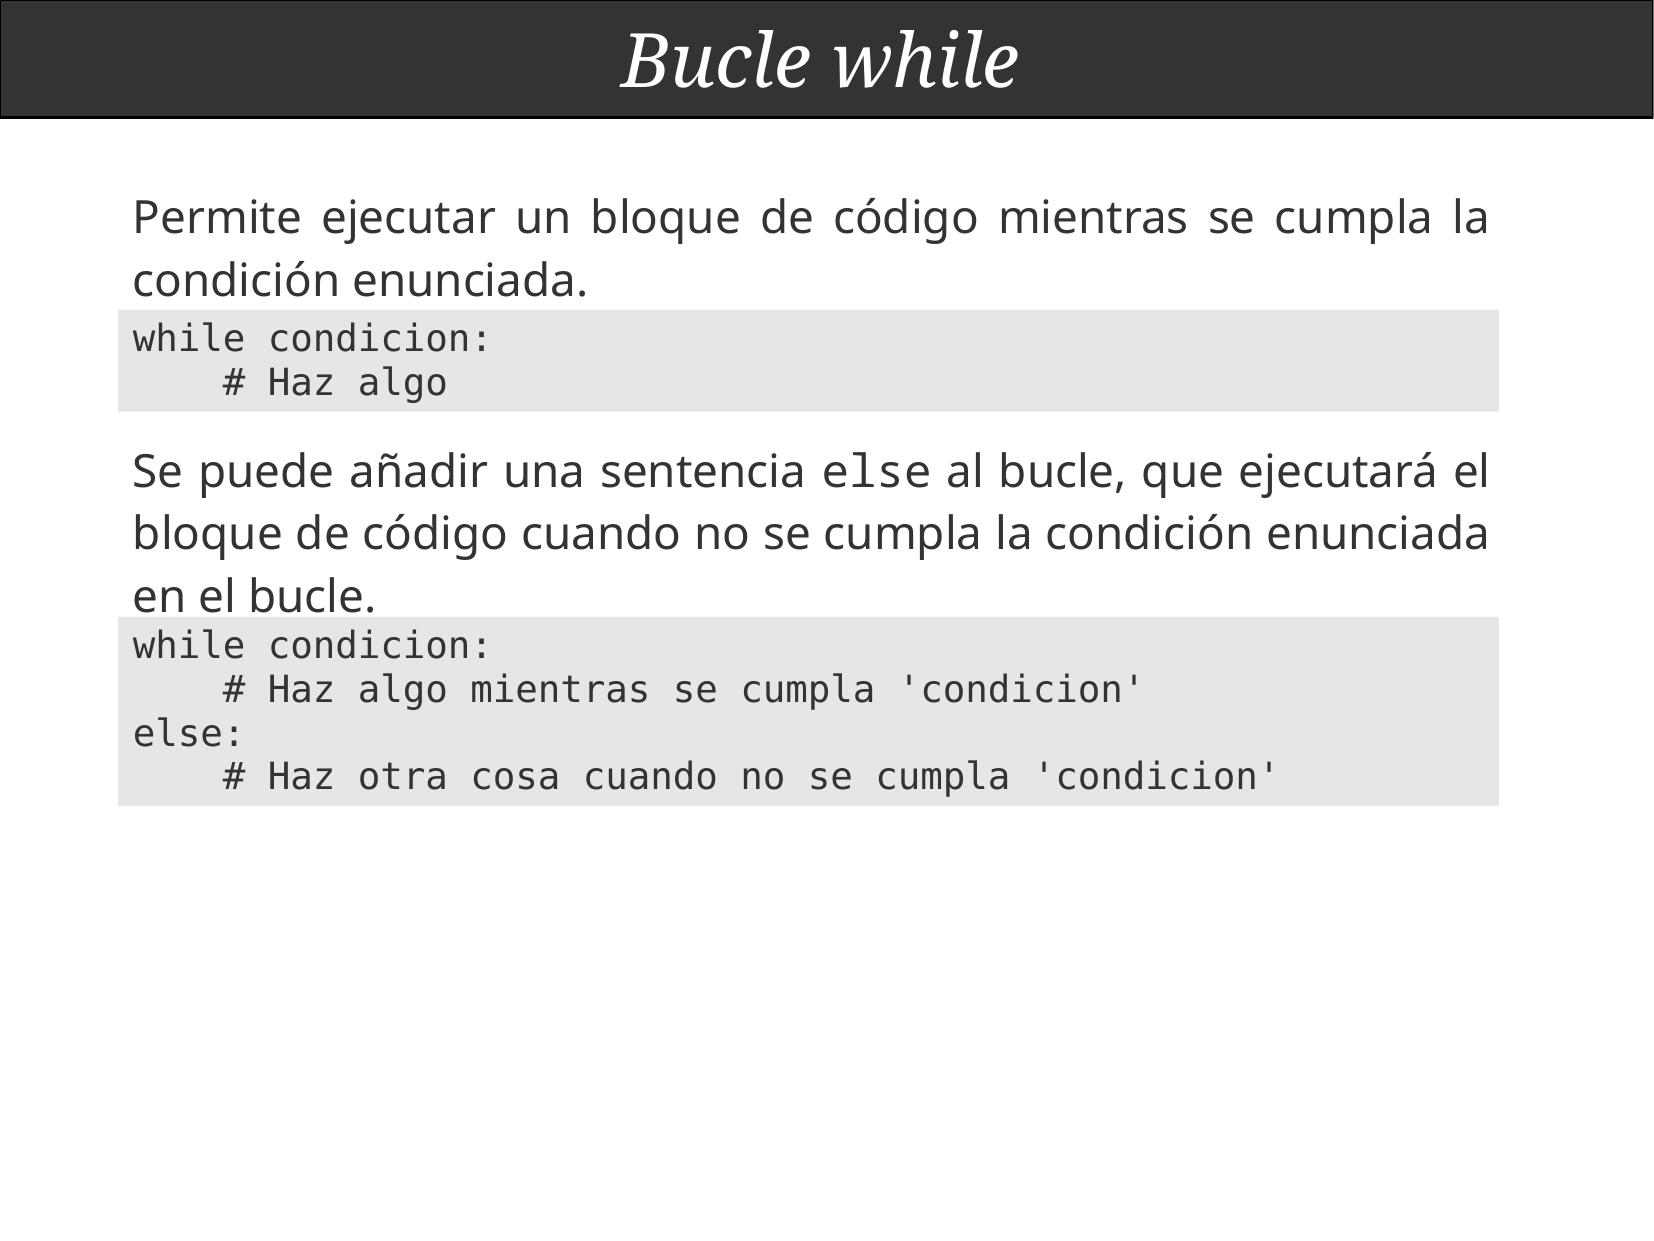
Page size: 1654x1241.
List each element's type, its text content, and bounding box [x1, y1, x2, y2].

text_box while condicion: # Haz algo [118, 309, 1499, 412]
text_box Bucle while [0, 0, 1654, 101]
text_box Se puede añadir una sentencia else al bucle, que ejecutará el bloque de código cuando no se cumpla la condición enunciada en el bucle. [118, 431, 1506, 606]
text_box while condicion: # Haz algo mientras se cumpla 'condicion' else: # Haz otra cosa cuando no se cumpla 'condicion' [118, 616, 1499, 806]
text_box Permite ejecutar un bloque de código mientras se cumpla la condición enunciada. [118, 177, 1506, 299]
